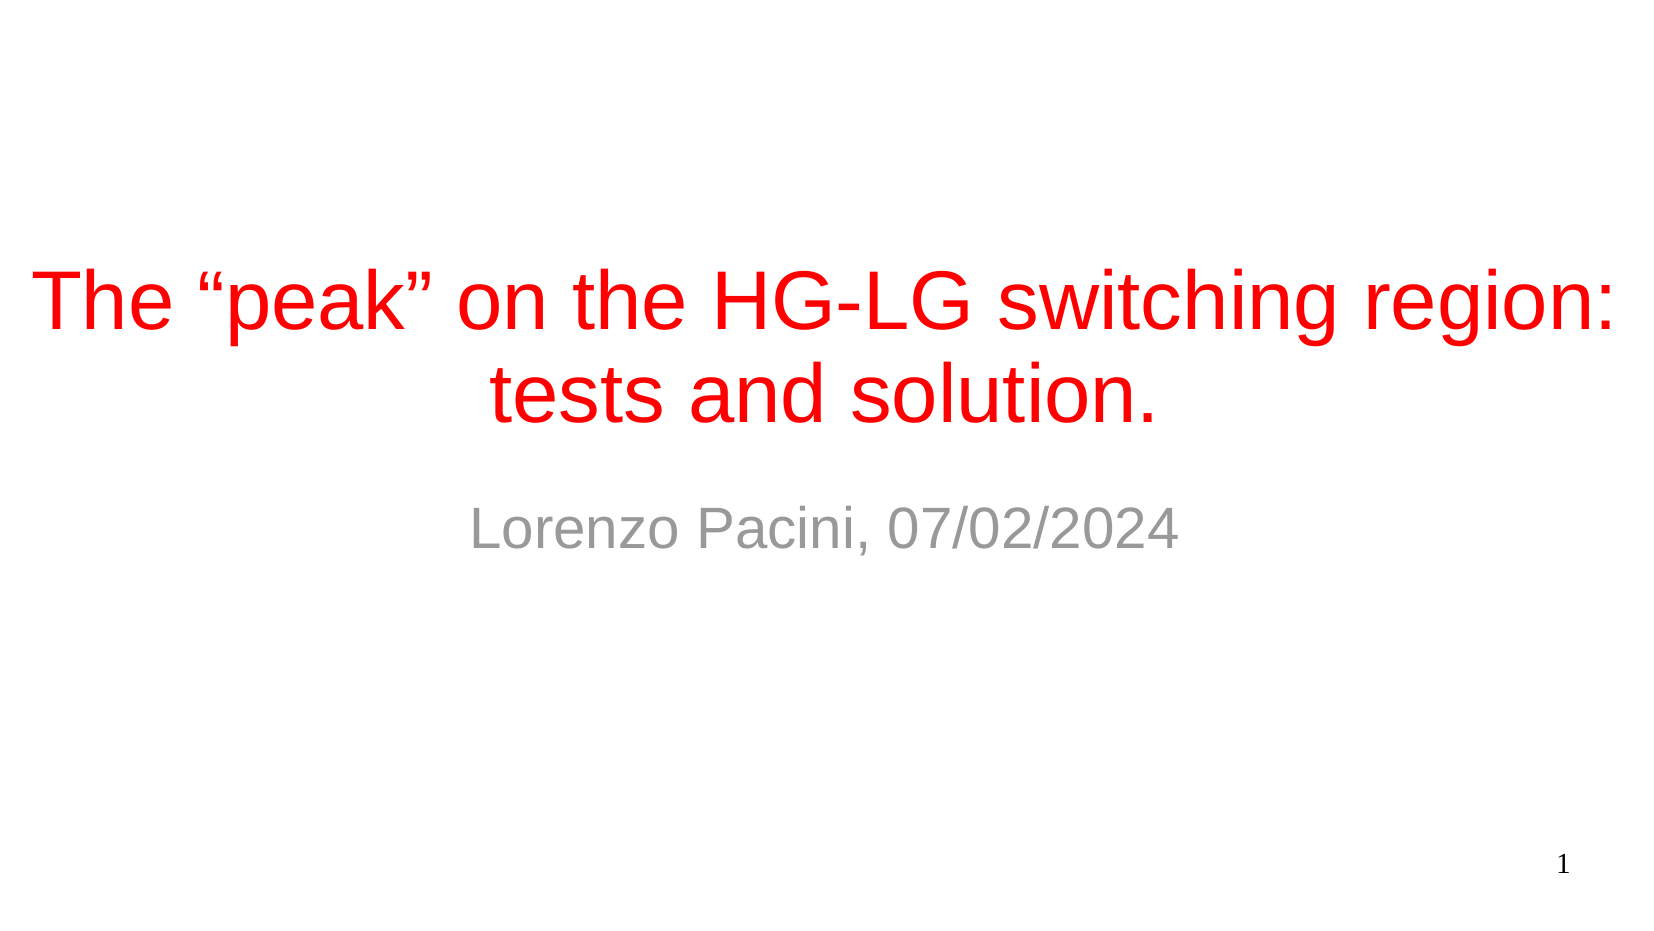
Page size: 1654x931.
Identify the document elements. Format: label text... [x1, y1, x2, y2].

text_box Lorenzo Pacini, 07/02/2024 [0, 488, 1651, 569]
text_box The “peak” on the HG-LG switching region: tests and solution. [0, 246, 1651, 448]
